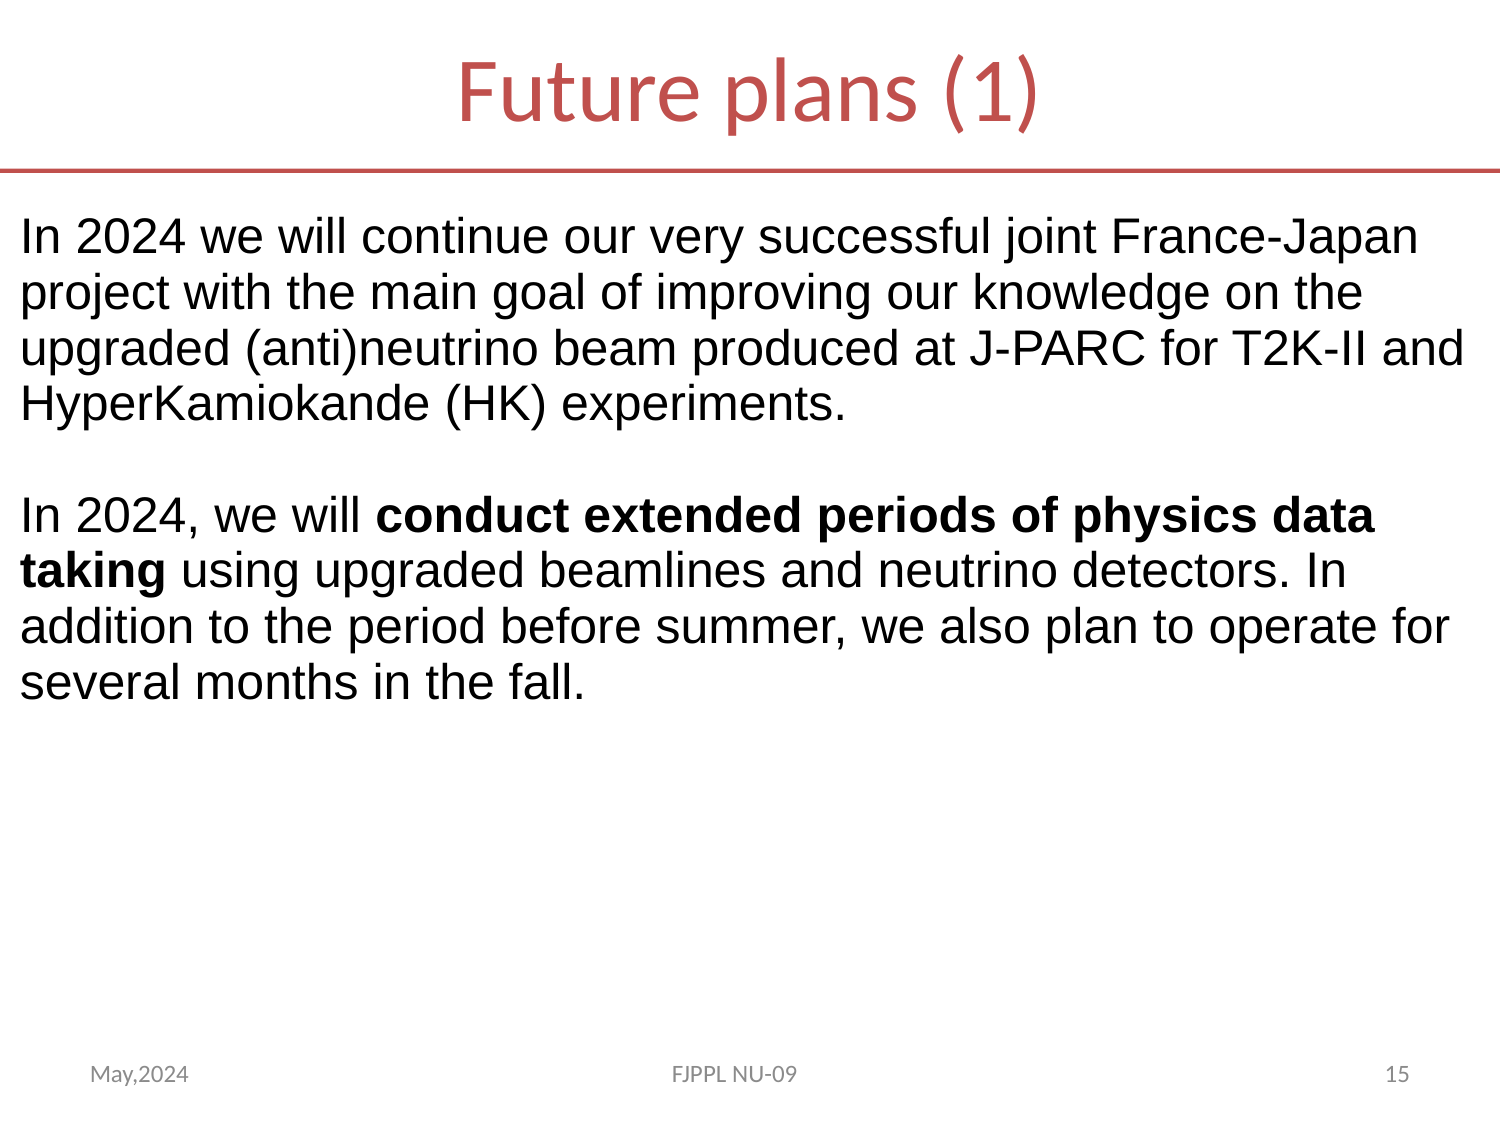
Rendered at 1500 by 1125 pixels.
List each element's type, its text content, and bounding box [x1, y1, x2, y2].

text_box In 2024 we will continue our very successful joint France-Japan project with the main goal of improving our knowledge on the upgraded (anti)neutrino beam produced at J-PARC for T2K-II and HyperKamiokande (HK) experiments. In 2024, we will conduct extended periods of physics data taking using upgraded beamlines and neutrino detectors. In addition to the period before summer, we also plan to operate for several months in the fall. [5, 200, 1500, 1052]
text_box FJPPL NU-09 [464, 1052, 1005, 1103]
text_box May,2024 [74, 1052, 425, 1103]
text_box Future plans (1) [75, 29, 1425, 141]
text_box <number> [1074, 1052, 1425, 1103]
